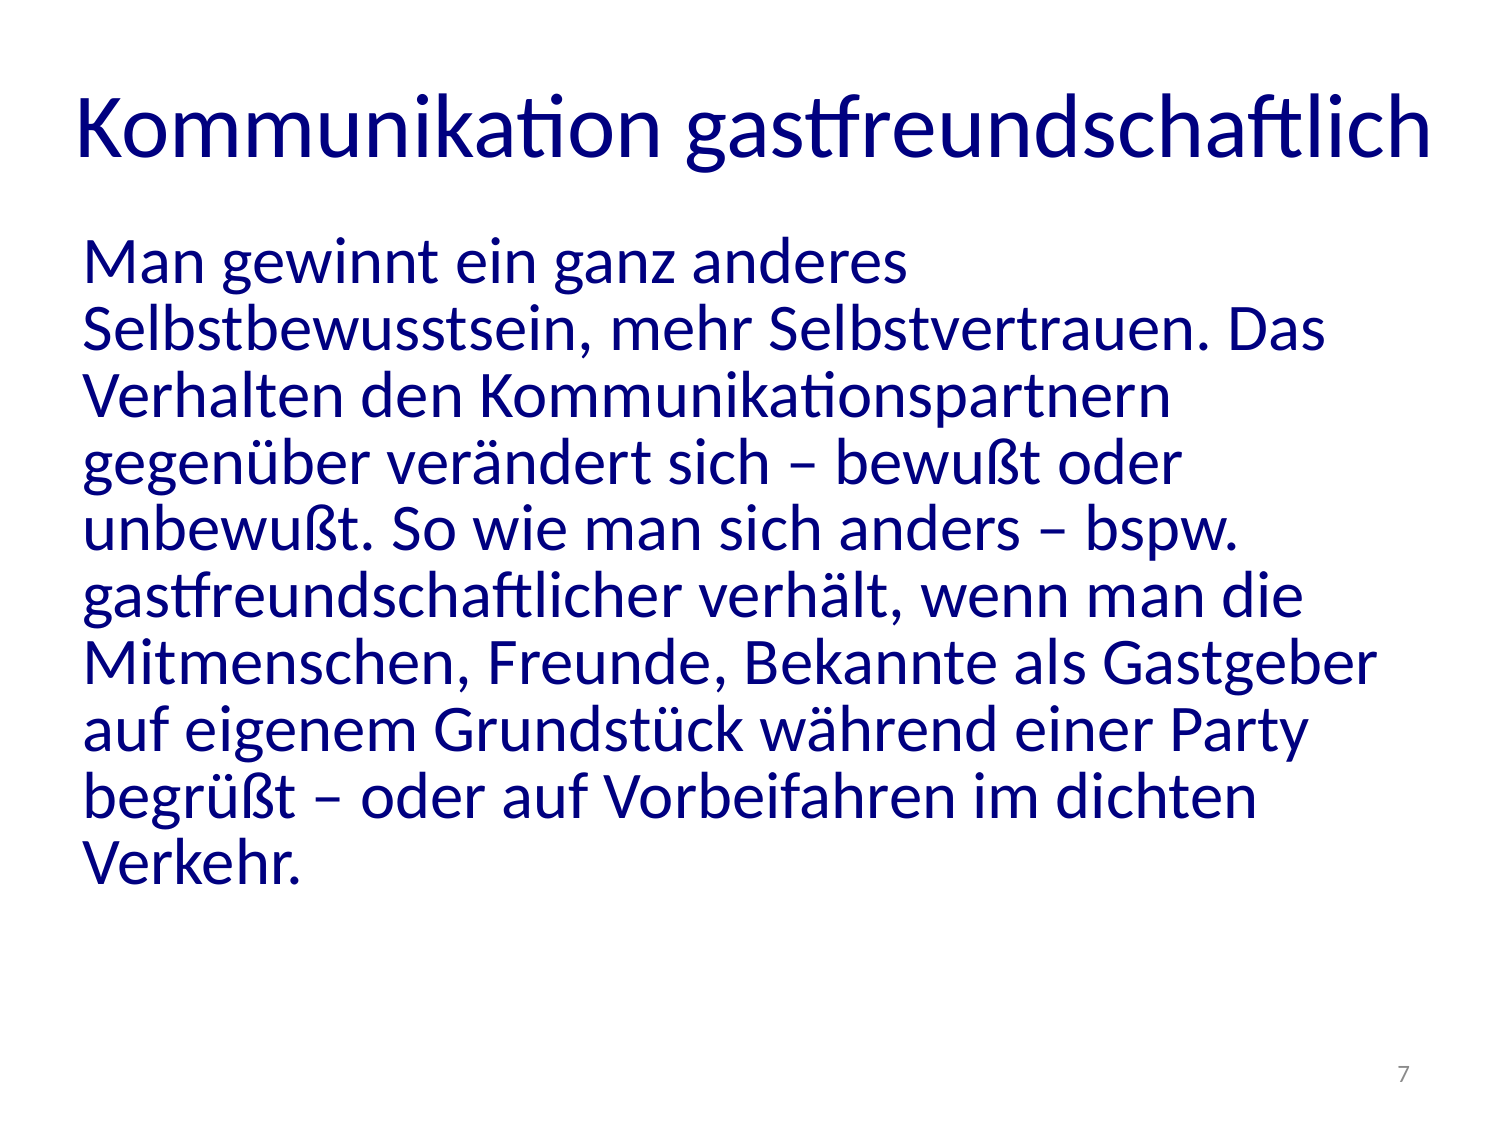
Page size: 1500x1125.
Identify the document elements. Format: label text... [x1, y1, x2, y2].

list Man gewinnt ein ganz anderes Selbstbewusstsein, mehr Selbstvertrauen. Das Verhalten den Kommunikationspartnern gegenüber verändert sich – bewußt oder unbewußt. So wie man sich anders – bspw. gastfreundschaftlicher verhält, wenn man die Mitmenschen, Freunde, Bekannte als Gastgeber auf eigenem Grundstück während einer Party begrüßt – oder auf Vorbeifahren im dichten Verkehr. [82, 233, 1425, 999]
title Kommunikation gastfreundschaftlich [75, 47, 1441, 231]
